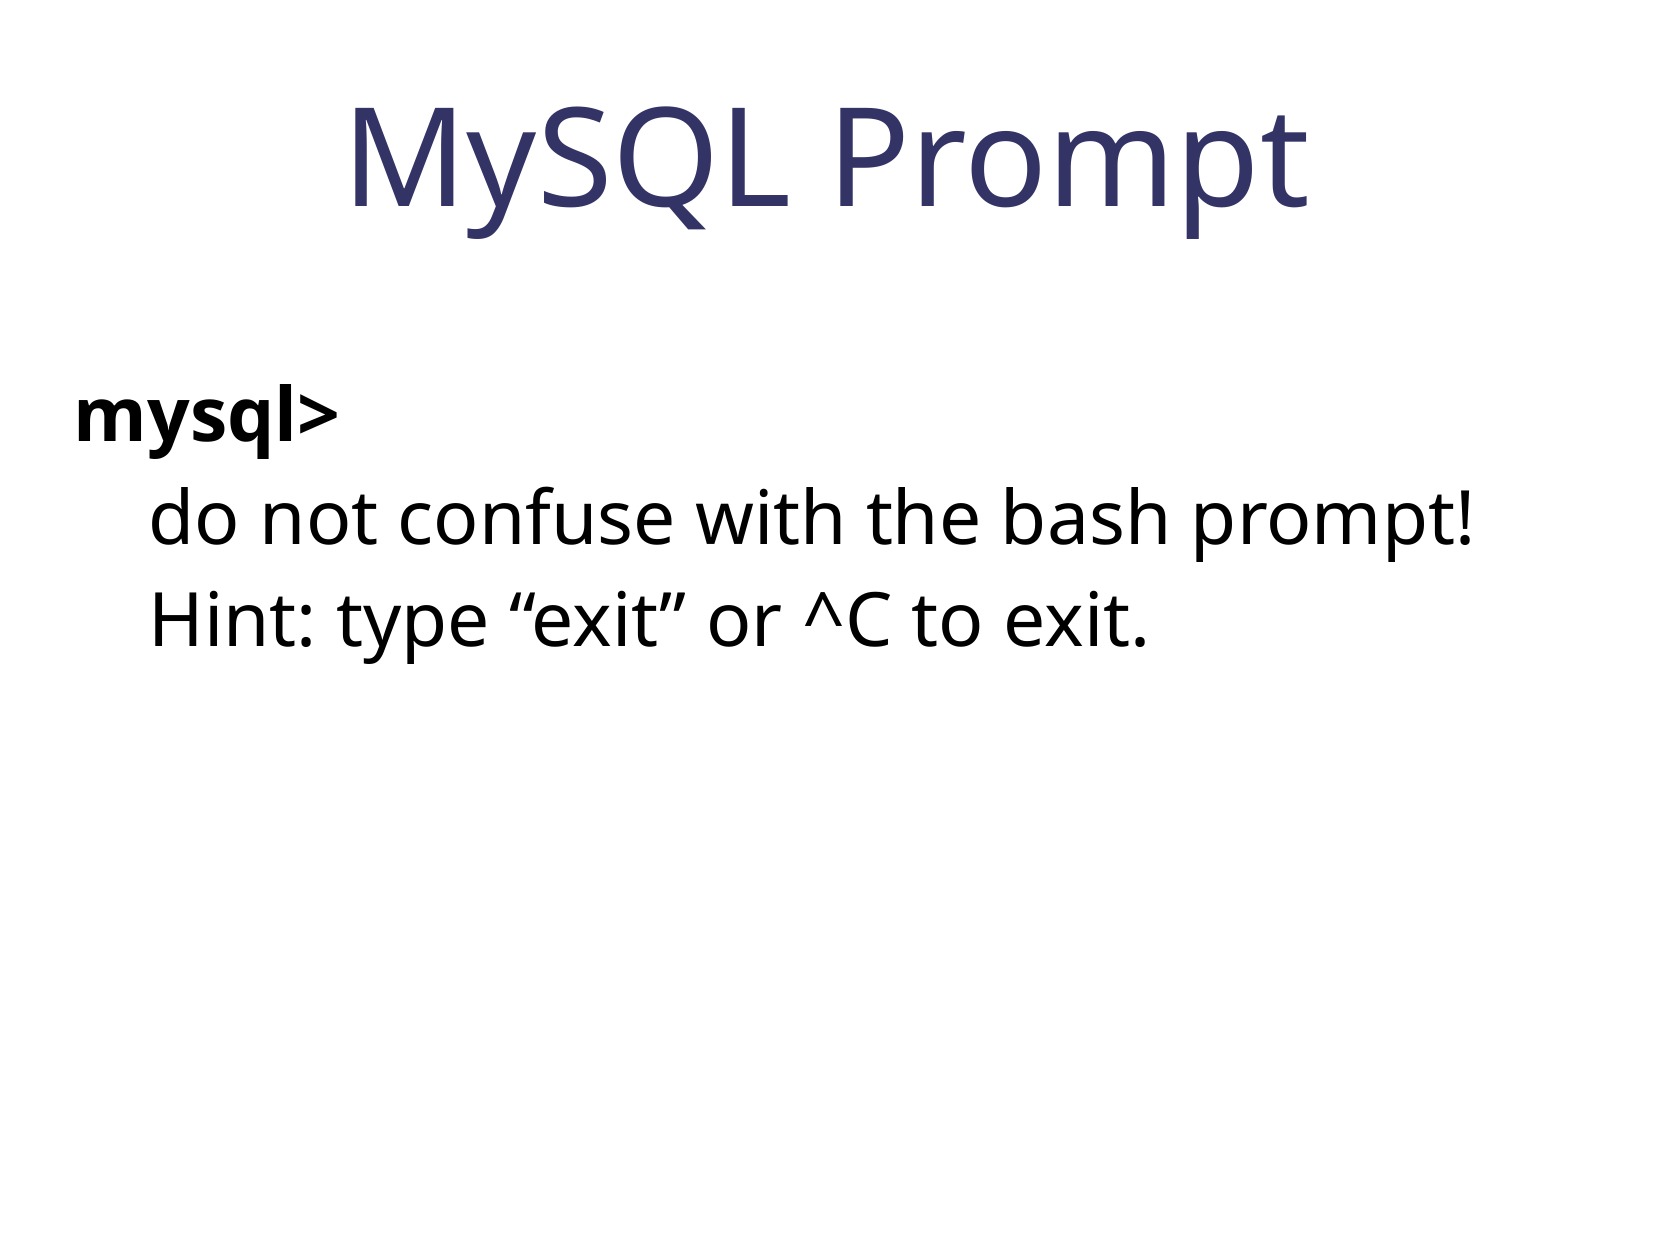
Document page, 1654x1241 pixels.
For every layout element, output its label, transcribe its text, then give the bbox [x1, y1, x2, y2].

text_box mysql> do not confuse with the bash prompt! Hint: type “exit” or ^C to exit. [59, 354, 1654, 735]
title MySQL Prompt [0, 56, 1654, 250]
